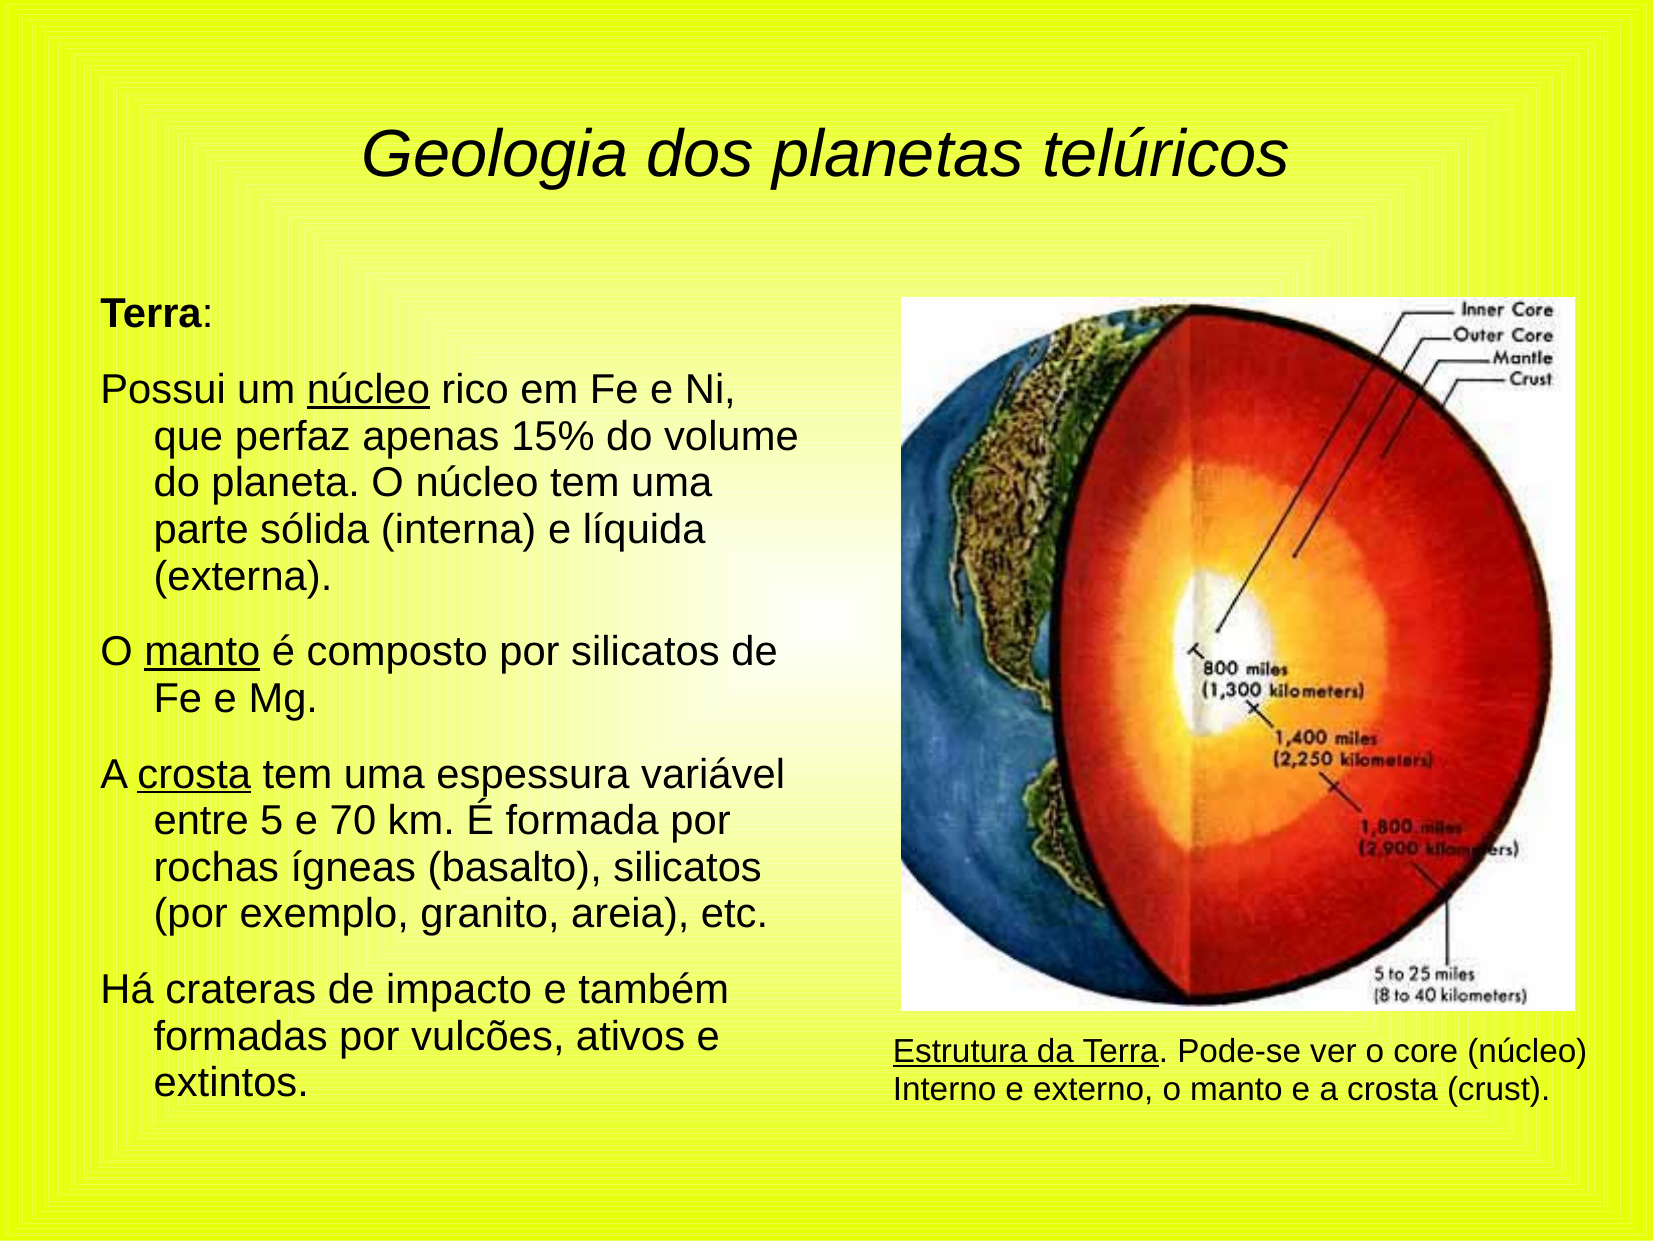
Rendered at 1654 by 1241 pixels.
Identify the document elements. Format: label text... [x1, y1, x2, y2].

title Geologia dos planetas telúricos [82, 49, 1571, 257]
list Terra: Possui um núcleo rico em Fe e Ni, que perfaz apenas 15% do volume do planeta. O núcleo tem uma parte sólida (interna) e líquida (externa). O manto é composto por silicatos de Fe e Mg. A crosta tem uma espessura variável entre 5 e 70 km. É formada por rochas ígneas (basalto), silicatos (por exemplo, granito, areia), etc. Há crateras de impacto e também formadas por vulcões, ativos e extintos. [82, 290, 809, 1191]
text_box Estrutura da Terra. Pode-se ver o core (núcleo) Interno e externo, o manto e a crosta (crust). [878, 1025, 1607, 1123]
picture [901, 297, 1575, 1011]
